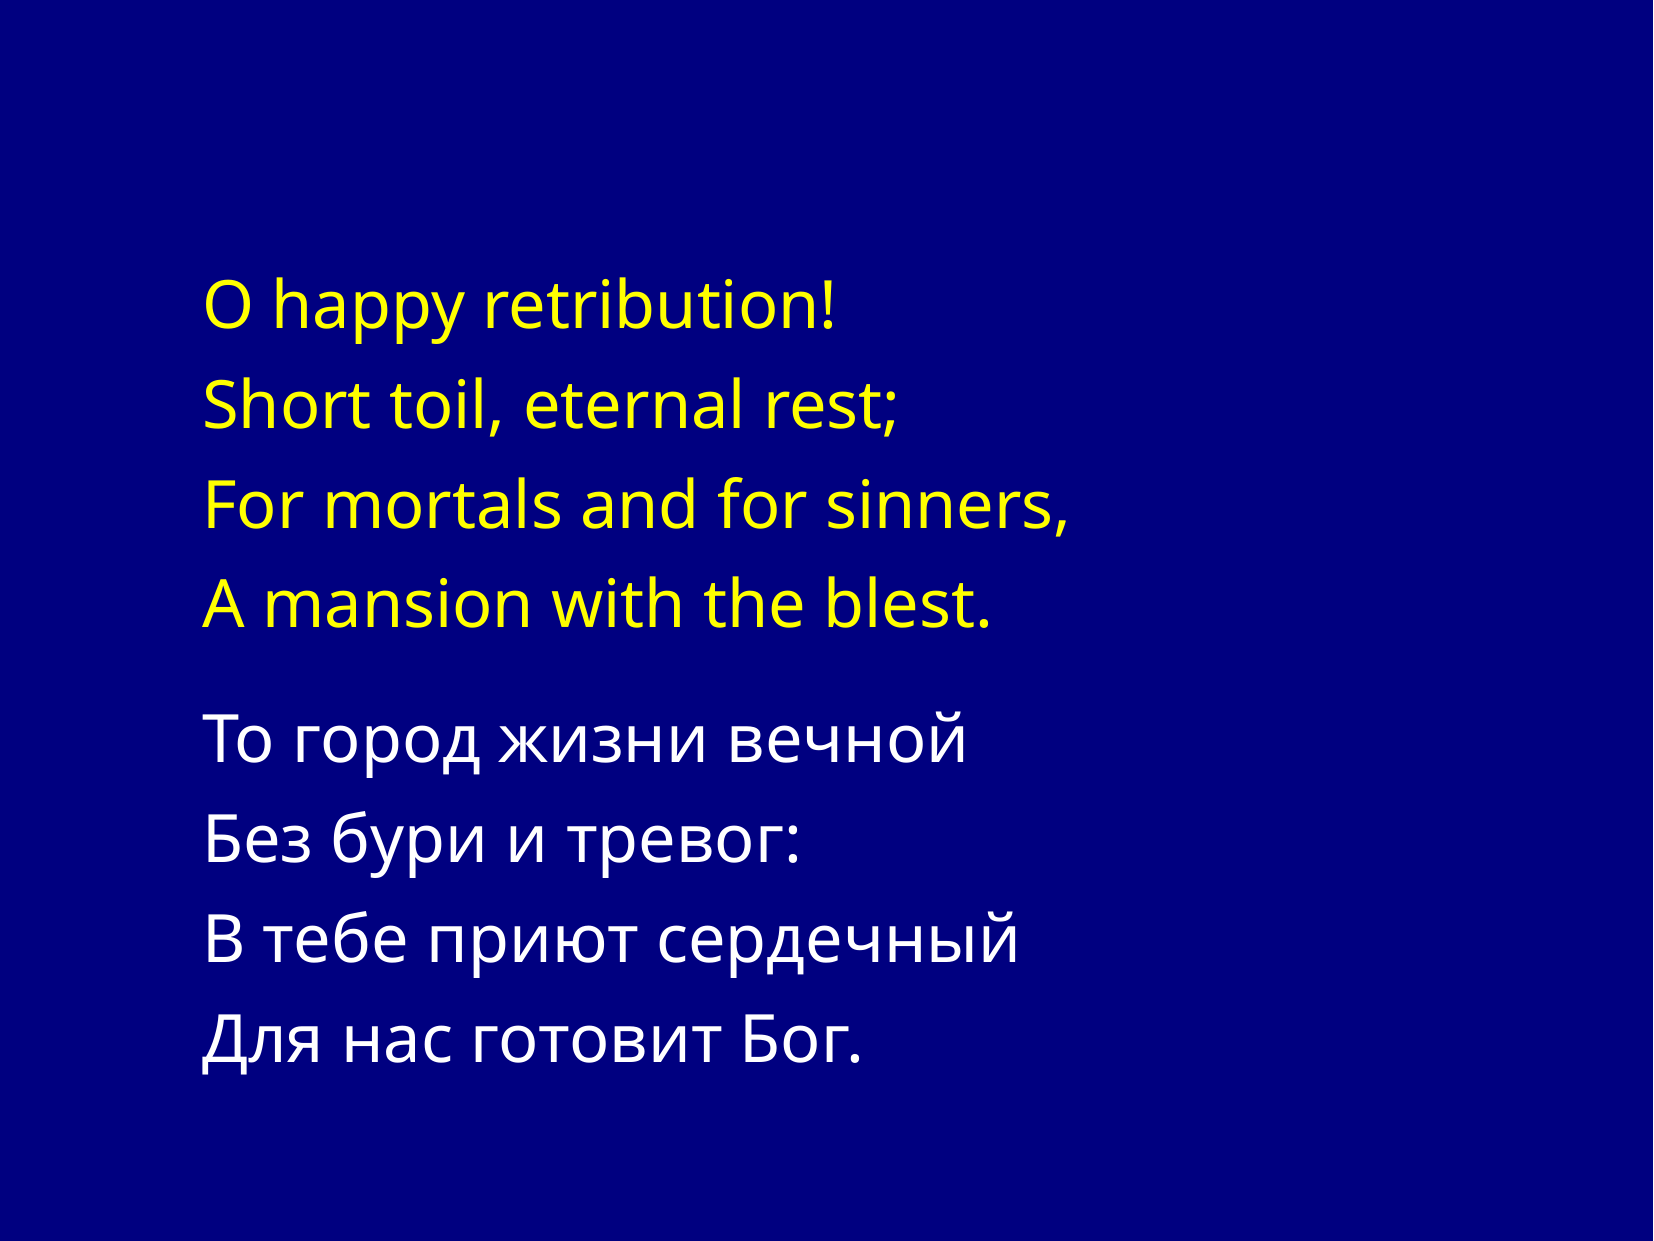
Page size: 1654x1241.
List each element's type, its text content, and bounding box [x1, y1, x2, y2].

text_box То город жизни вечной Без бури и тревог: В тебе приют сердечный Для нас готовит Бог. [75, 675, 1576, 1163]
text_box O happy retribution! Short toil, eternal rest; For mortals and for sinners, A mansion with the blest. [75, 150, 1576, 638]
